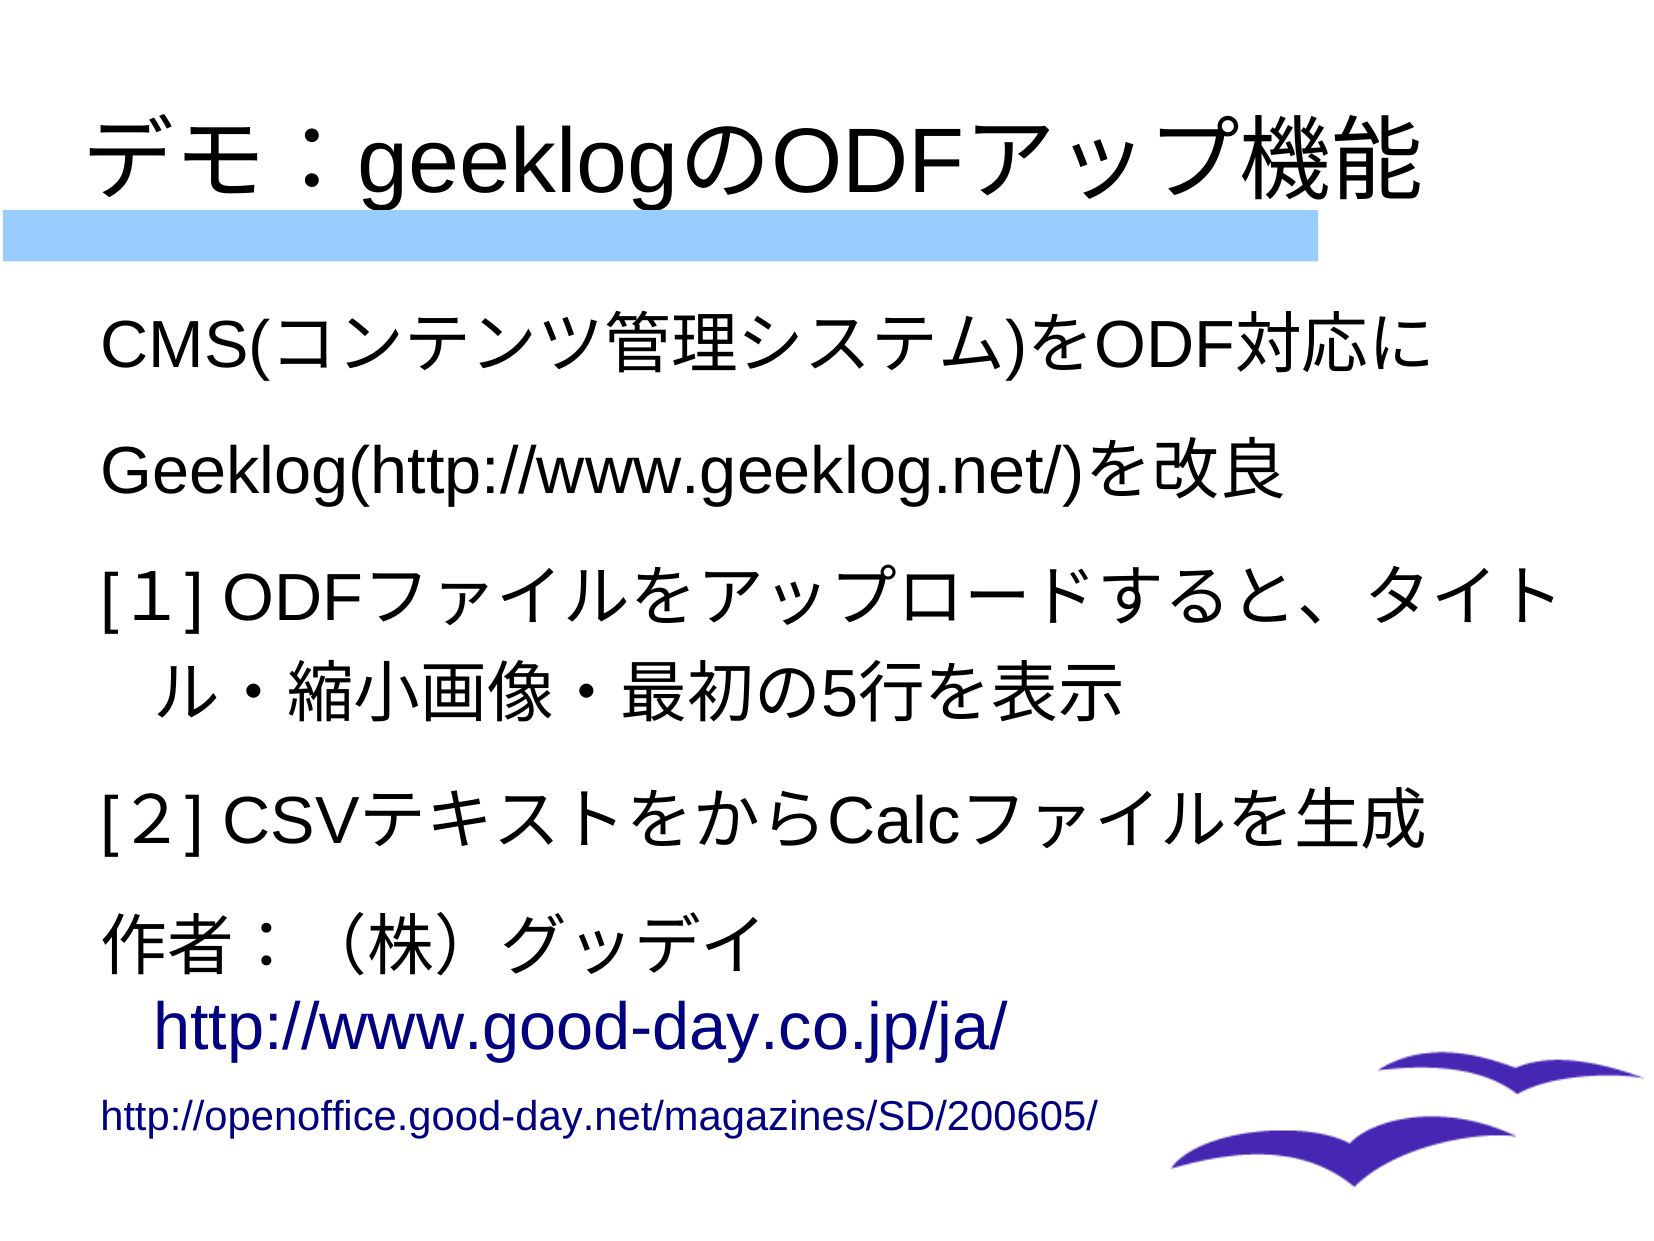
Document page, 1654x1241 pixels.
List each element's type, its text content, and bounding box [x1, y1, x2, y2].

text_box [2, 210, 1319, 262]
title デモ：geeklogのODFアップ機能 [82, 56, 1571, 250]
picture [1166, 1044, 1654, 1192]
list CMS(コンテンツ管理システム)をODF対応に Geeklog(http://www.geeklog.net/)を改良 [１] ODFファイルをアップロードすると、タイトル・縮小画像・最初の5行を表示 [２] CSVテキストをからCalcファイルを生成 作者：（株）グッデイ http://www.good-day.co.jp/ja/ http://openoffice.good-day.net/magazines/SD/200605/ [82, 290, 1571, 1109]
